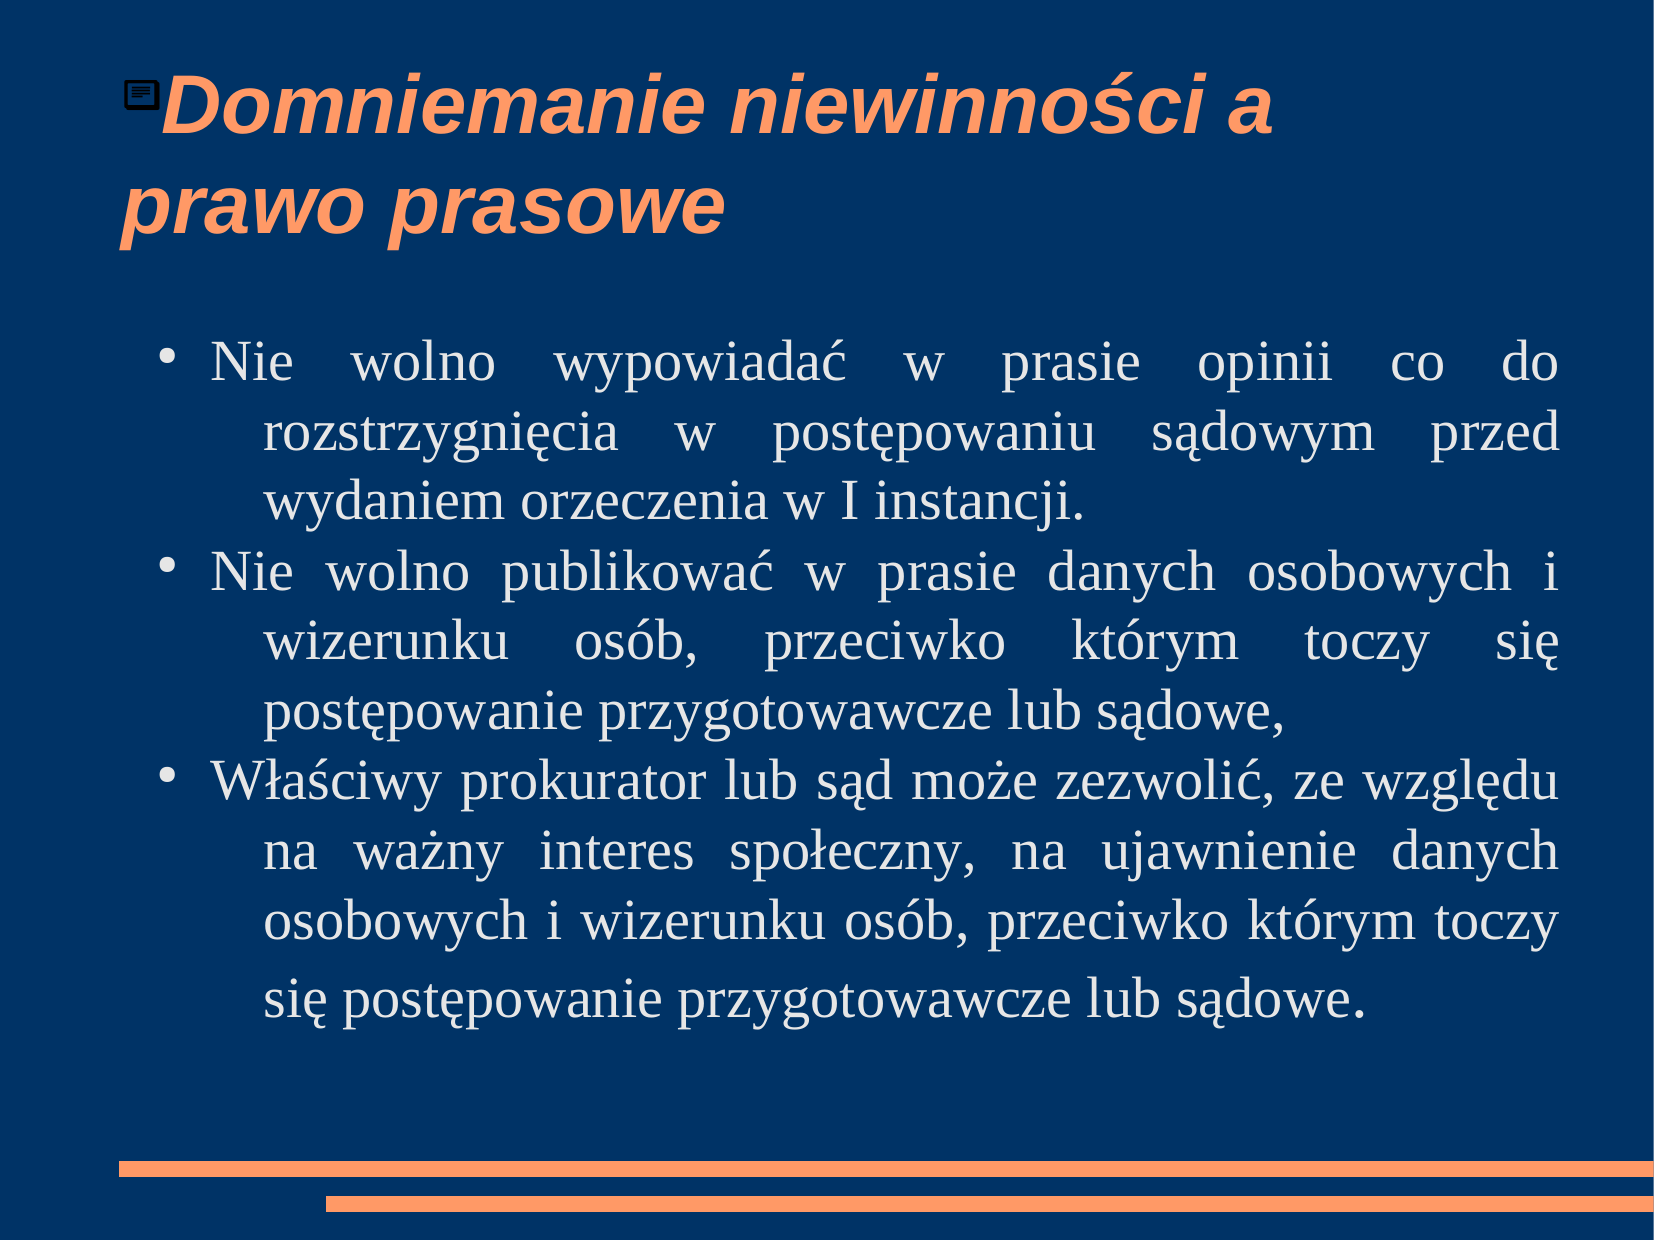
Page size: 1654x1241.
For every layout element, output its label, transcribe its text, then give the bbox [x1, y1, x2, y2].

title Domniemanie niewinności a prawo prasowe [121, 46, 1534, 254]
list Nie wolno wypowiadać w prasie opinii co do rozstrzygnięcia w postępowaniu sądowym przed wydaniem orzeczenia w I instancji. Nie wolno publikować w prasie danych osobowych i wizerunku osób, przeciwko którym toczy się postępowanie przygotowawcze lub sądowe, Właściwy prokurator lub sąd może zezwolić, ze względu na ważny interes społeczny, na ujawnienie danych osobowych i wizerunku osób, przeciwko którym toczy się postępowanie przygotowawcze lub sądowe. [121, 322, 1561, 1133]
